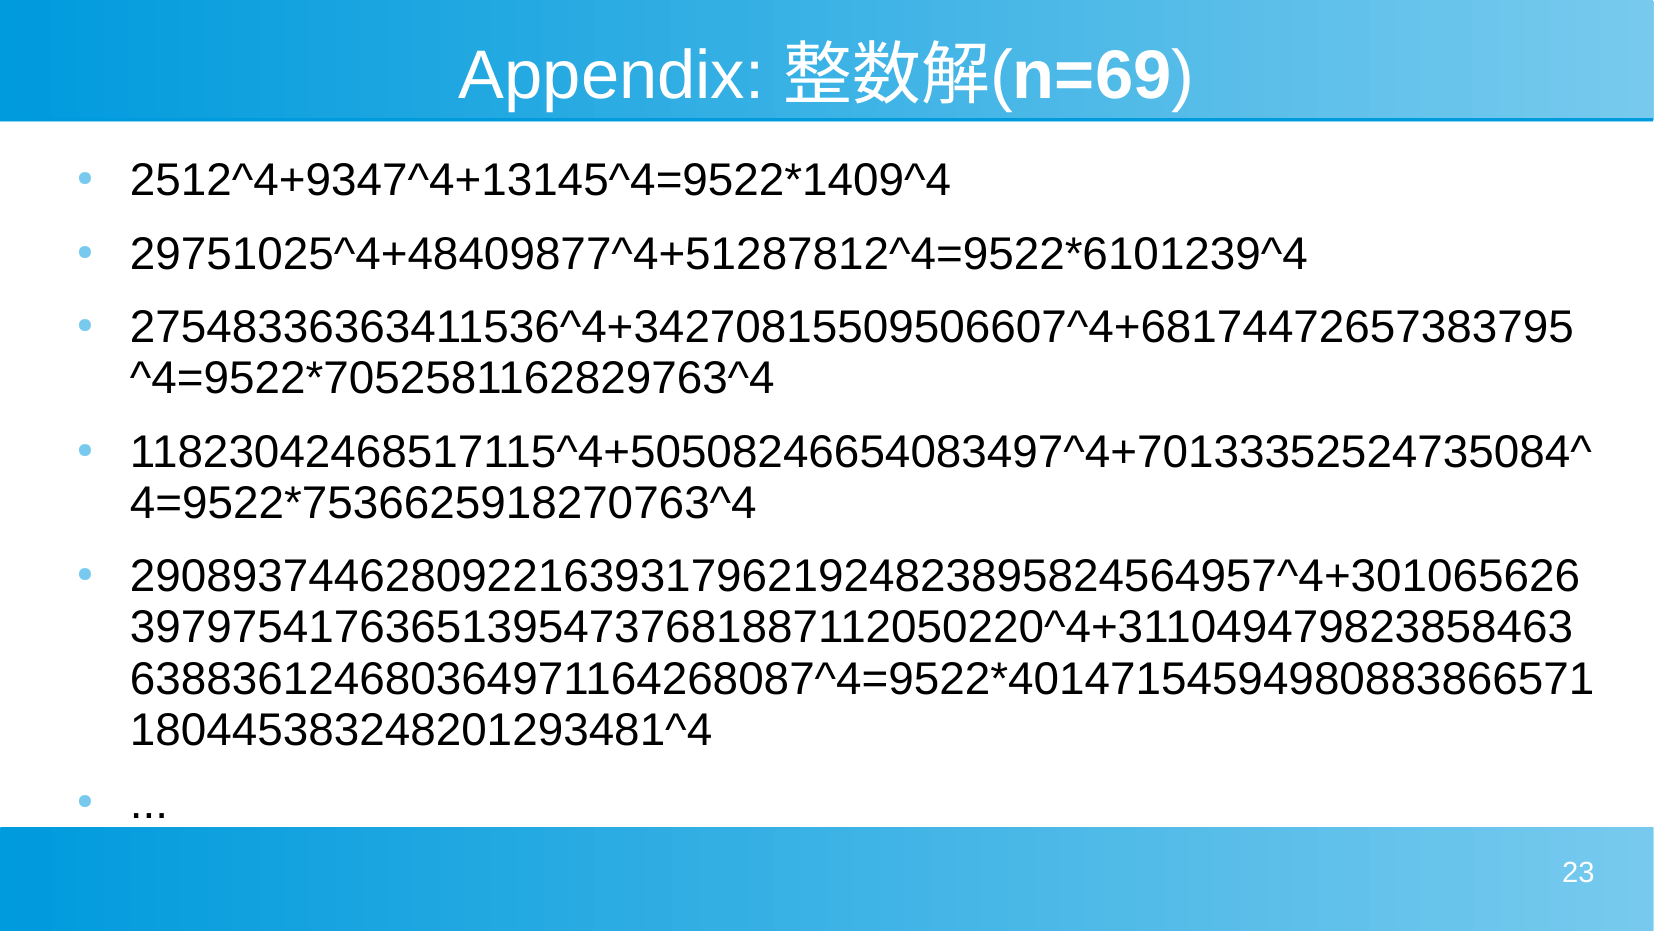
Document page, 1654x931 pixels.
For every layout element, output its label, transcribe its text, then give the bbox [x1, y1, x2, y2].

list 2512^4+9347^4+13145^4=9522*1409^4 29751025^4+48409877^4+51287812^4=9522*6101239^4 27548336363411536^4+34270815509506607^4+68174472657383795^4=9522*7052581162829763^4 11823042468517115^4+50508246654083497^4+70133352524735084^4=9522*7536625918270763^4 290893744628092216393179621924823895824564957^4+301065626397975417636513954737681887112050220^4+311049479823858463638836124680364971164268087^4=9522*40147154594980883866571180445383248201293481^4 ... [59, 118, 1595, 827]
title Appendix: 整数解(n=69) [59, 29, 1595, 108]
